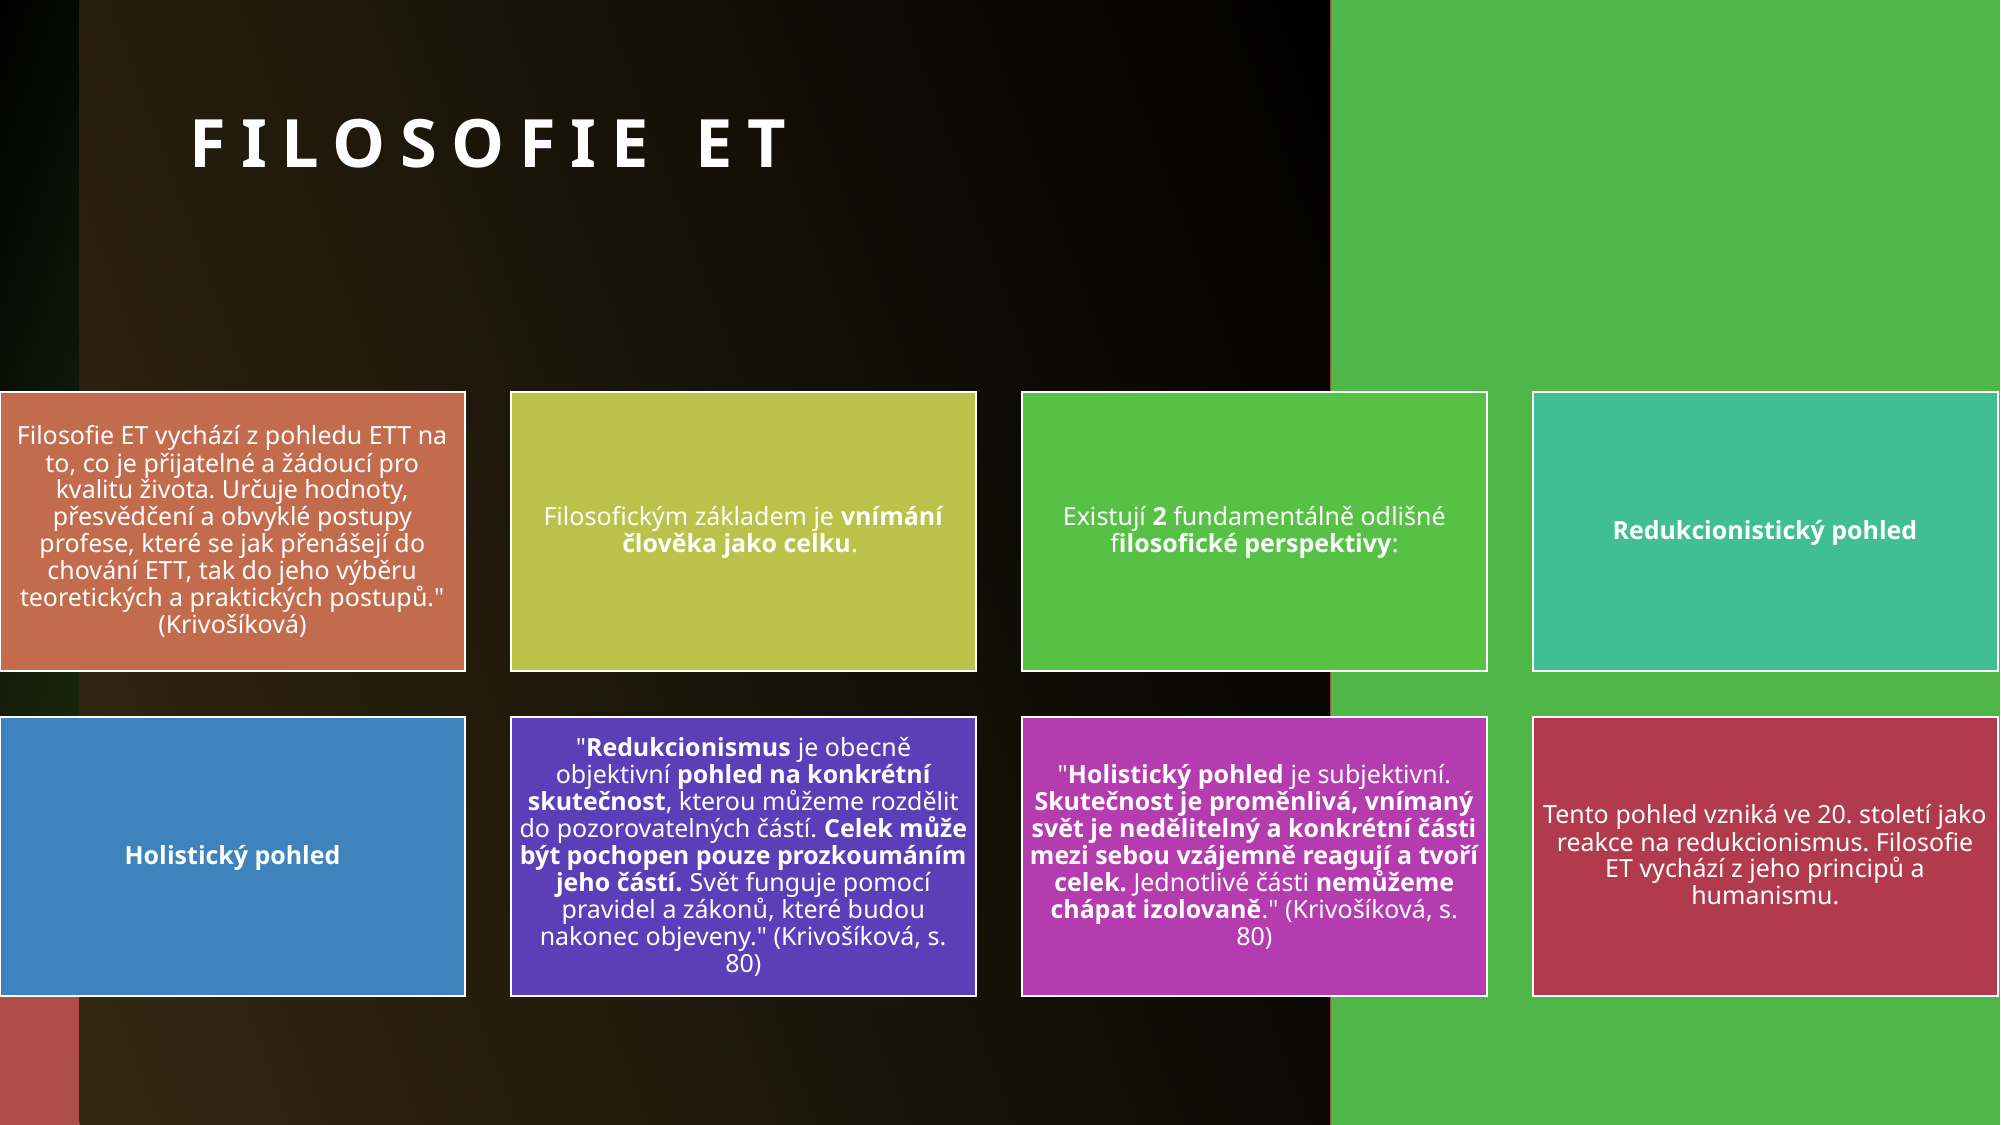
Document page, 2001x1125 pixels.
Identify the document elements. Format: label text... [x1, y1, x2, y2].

text_box Holistický pohled [0, 717, 465, 996]
text_box "Holistický pohled je subjektivní. Skutečnost je proměnlivá, vnímaný svět je nedělitelný a konkrétní části mezi sebou vzájemně reagují a tvoří celek. Jednotlivé části nemůžeme chápat izolovaně." (Krivošíková, s. 80) [1022, 717, 1487, 996]
text_box Existují 2 fundamentálně odlišné filosofické perspektivy: [1022, 391, 1487, 671]
text_box Tento pohled vzniká ve 20. století jako reakce na redukcionismus. Filosofie ET vychází z jeho principů a humanismu. [1533, 717, 1998, 996]
text_box Filosofickým základem je vnímání člověka jako celku. [511, 391, 976, 671]
text_box Filosofie ET vychází z pohledu ETT na to, co je přijatelné a žádoucí pro kvalitu života. Určuje hodnoty, přesvědčení a obvyklé postupy profese, které se jak přenášejí do chování ETT, tak do jeho výběru teoretických a praktických postupů." (Krivošíková) [0, 391, 465, 671]
text_box Redukcionistický pohled [1533, 391, 1998, 671]
text_box "Redukcionismus je obecně objektivní pohled na konkrétní skutečnost, kterou můžeme rozdělit do pozorovatelných částí. Celek může být pochopen pouze prozkoumáním jeho částí. Svět funguje pomocí pravidel a zákonů, které budou nakonec objeveny." (Krivošíková, s. 80) [511, 717, 976, 996]
text_box [0, 0, 2000, 1125]
title Filosofie et [189, 61, 1892, 221]
